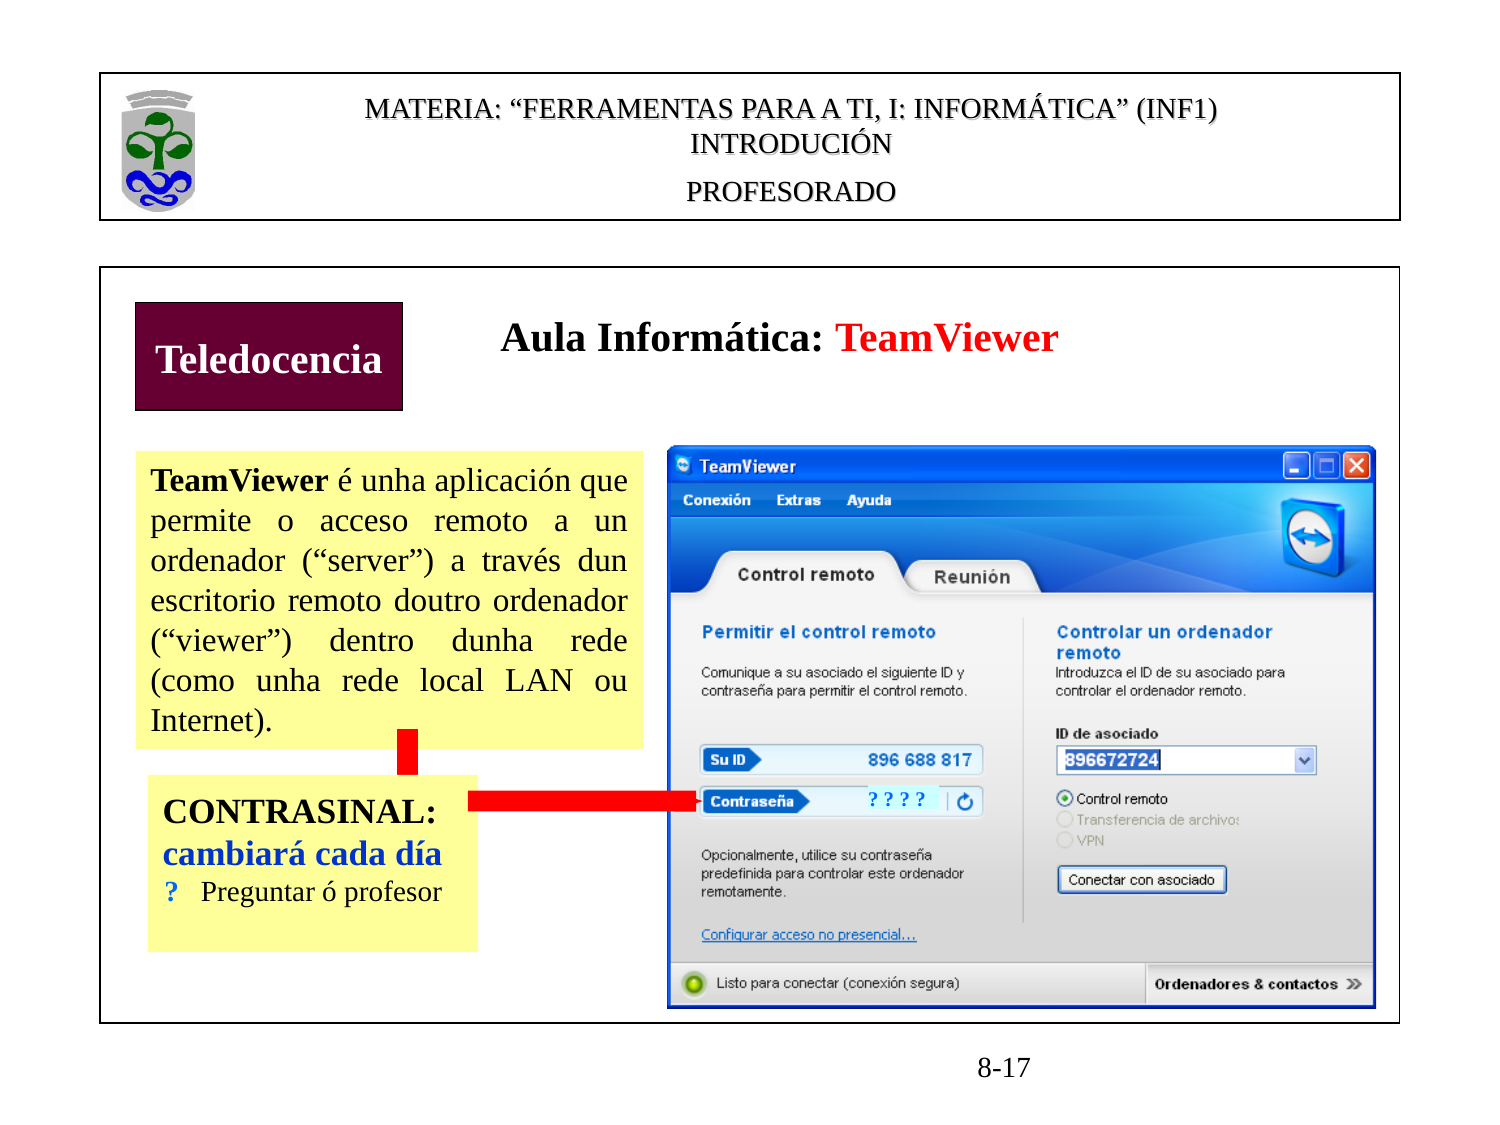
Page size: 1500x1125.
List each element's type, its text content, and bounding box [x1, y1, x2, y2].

text_box MATERIA: “FERRAMENTAS PARA A TI, I: INFORMÁTICA” (INF1) INTRODUCIÓN PROFESORADO [206, 81, 1377, 217]
text_box 8-17 [962, 1040, 1423, 1083]
text_box Aula Informática: TeamViewer [485, 302, 1365, 368]
text_box CONTRASINAL: cambiará cada día ? Preguntar ó profesor [147, 774, 479, 953]
text_box PROFESORADO [147, 172, 1341, 223]
text_box TeamViewer é unha aplicación que permite o acceso remoto a un ordenador (“server”) a través dun escritorio remoto doutro ordenador (“viewer”) dentro dunha rede (como unha rede local LAN ou Internet). [135, 450, 644, 749]
picture [667, 444, 1377, 1009]
text_box Teledocencia [136, 303, 402, 410]
text_box ? ? ? ? [868, 785, 940, 809]
